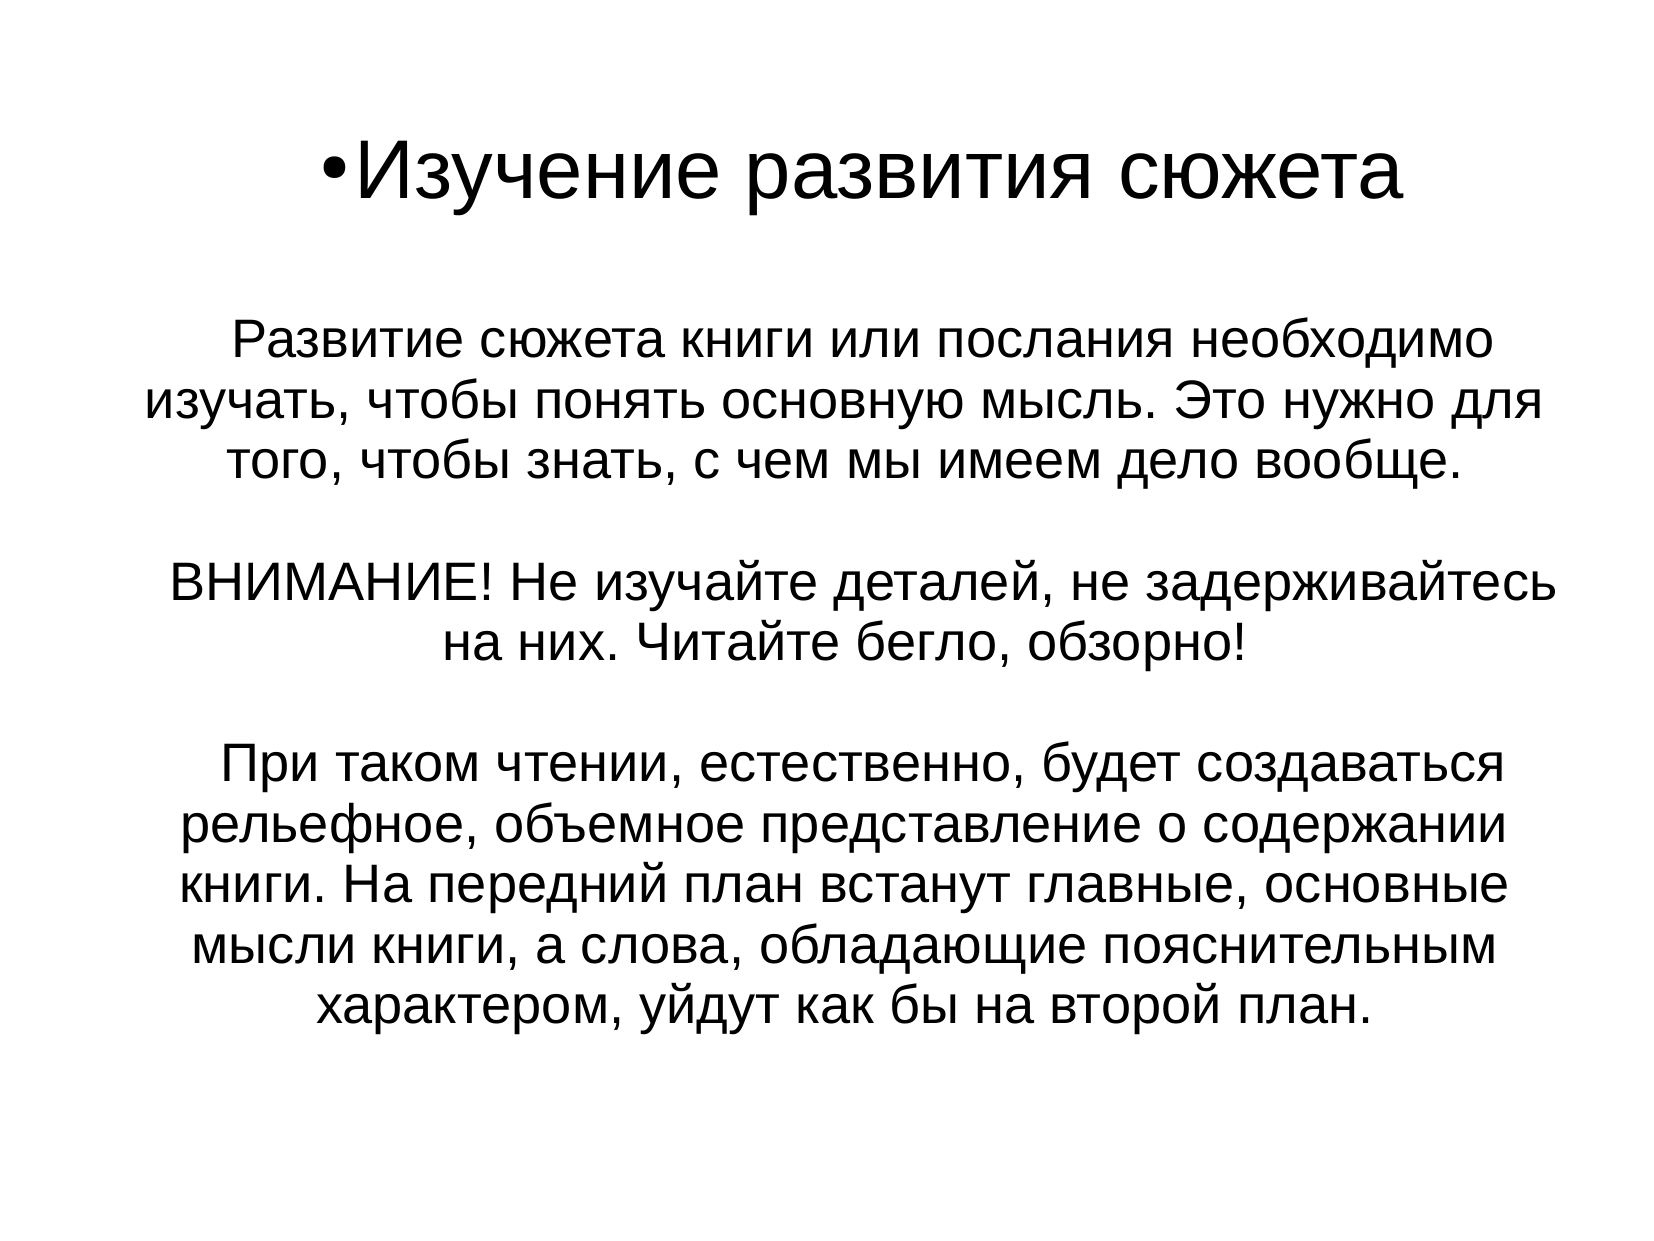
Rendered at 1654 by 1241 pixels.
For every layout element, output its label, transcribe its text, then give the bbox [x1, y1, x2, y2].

subtitle Изучение развития сюжета Развитие сюжета книги или послания необходимо изучать, чтобы понять основную мысль. Это нужно для того, чтобы знать, с чем мы имеем дело вообще. ВНИМАНИЕ! Не изучайте деталей, не задерживайтесь на них. Читайте бегло, обзорно! При таком чтении, естественно, будет создаваться рельефное, объемное представление о содержании книги. На передний план встанут главные, основные мысли книги, а слова, обладающие пояснительным характером, уйдут как бы на второй план. [82, 49, 1571, 1109]
